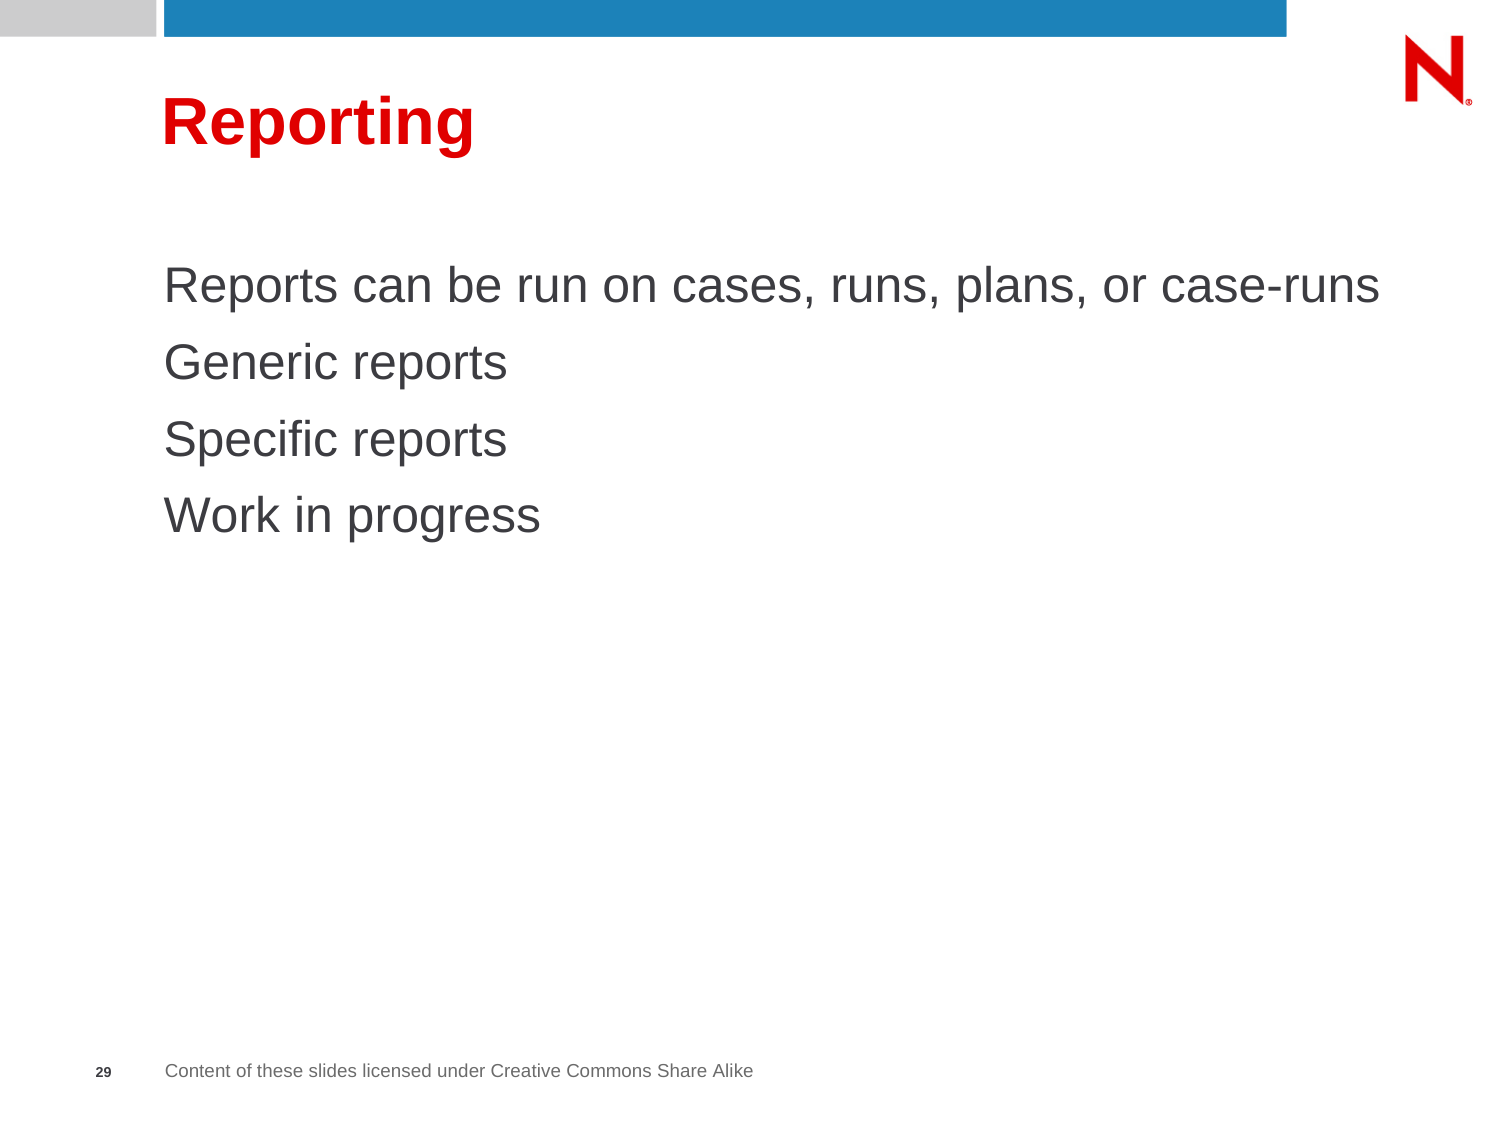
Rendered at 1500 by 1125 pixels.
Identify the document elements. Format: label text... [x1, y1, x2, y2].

list Reports can be run on cases, runs, plans, or case-runs Generic reports Specific reports Work in progress [163, 254, 1404, 986]
title Reporting [161, 41, 1383, 205]
picture [1403, 32, 1473, 107]
